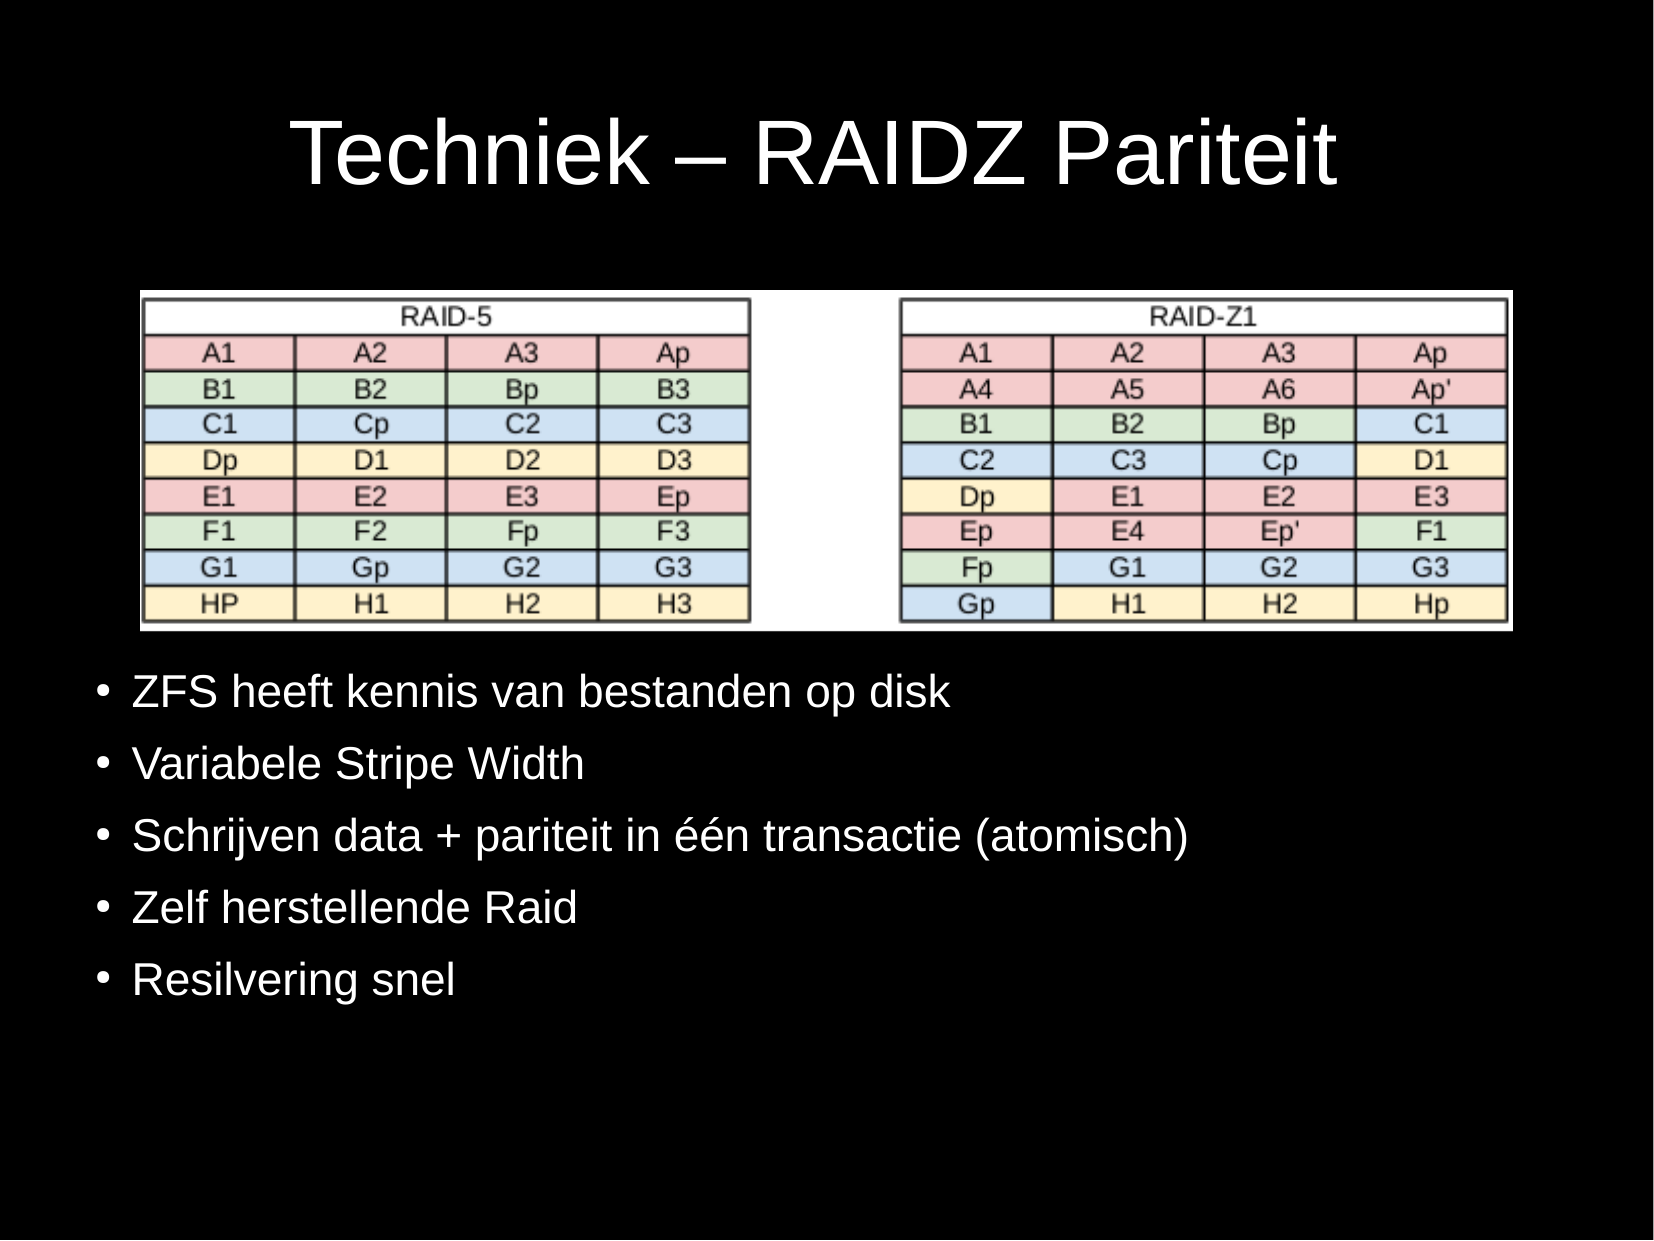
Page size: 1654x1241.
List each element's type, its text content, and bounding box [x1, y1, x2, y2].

picture [140, 290, 1513, 634]
list ZFS heeft kennis van bestanden op disk Variabele Stripe Width Schrijven data + pariteit in één transactie (atomisch) Zelf herstellende Raid Resilvering snel [82, 665, 1571, 1009]
title Techniek – RAIDZ Pariteit [82, 49, 1571, 257]
